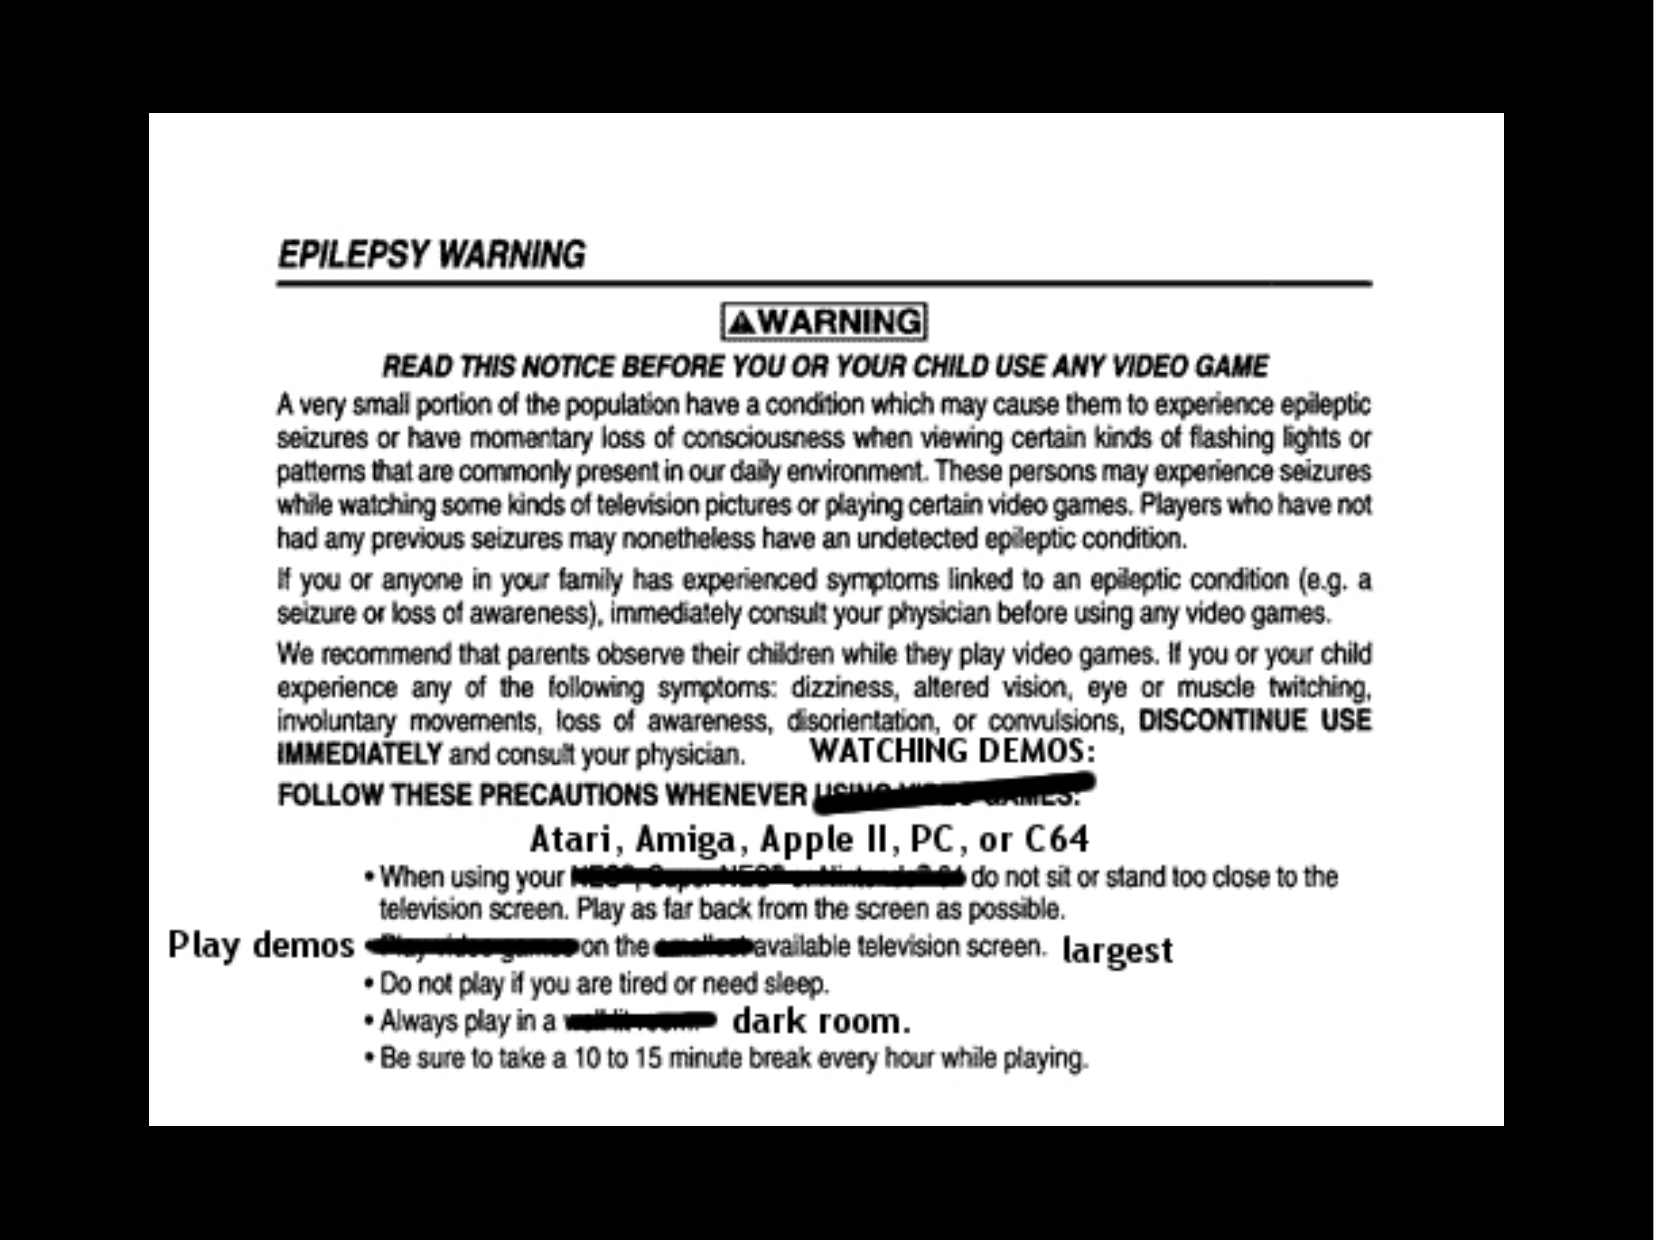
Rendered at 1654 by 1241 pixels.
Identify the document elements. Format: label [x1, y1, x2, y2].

picture [149, 113, 1504, 1126]
